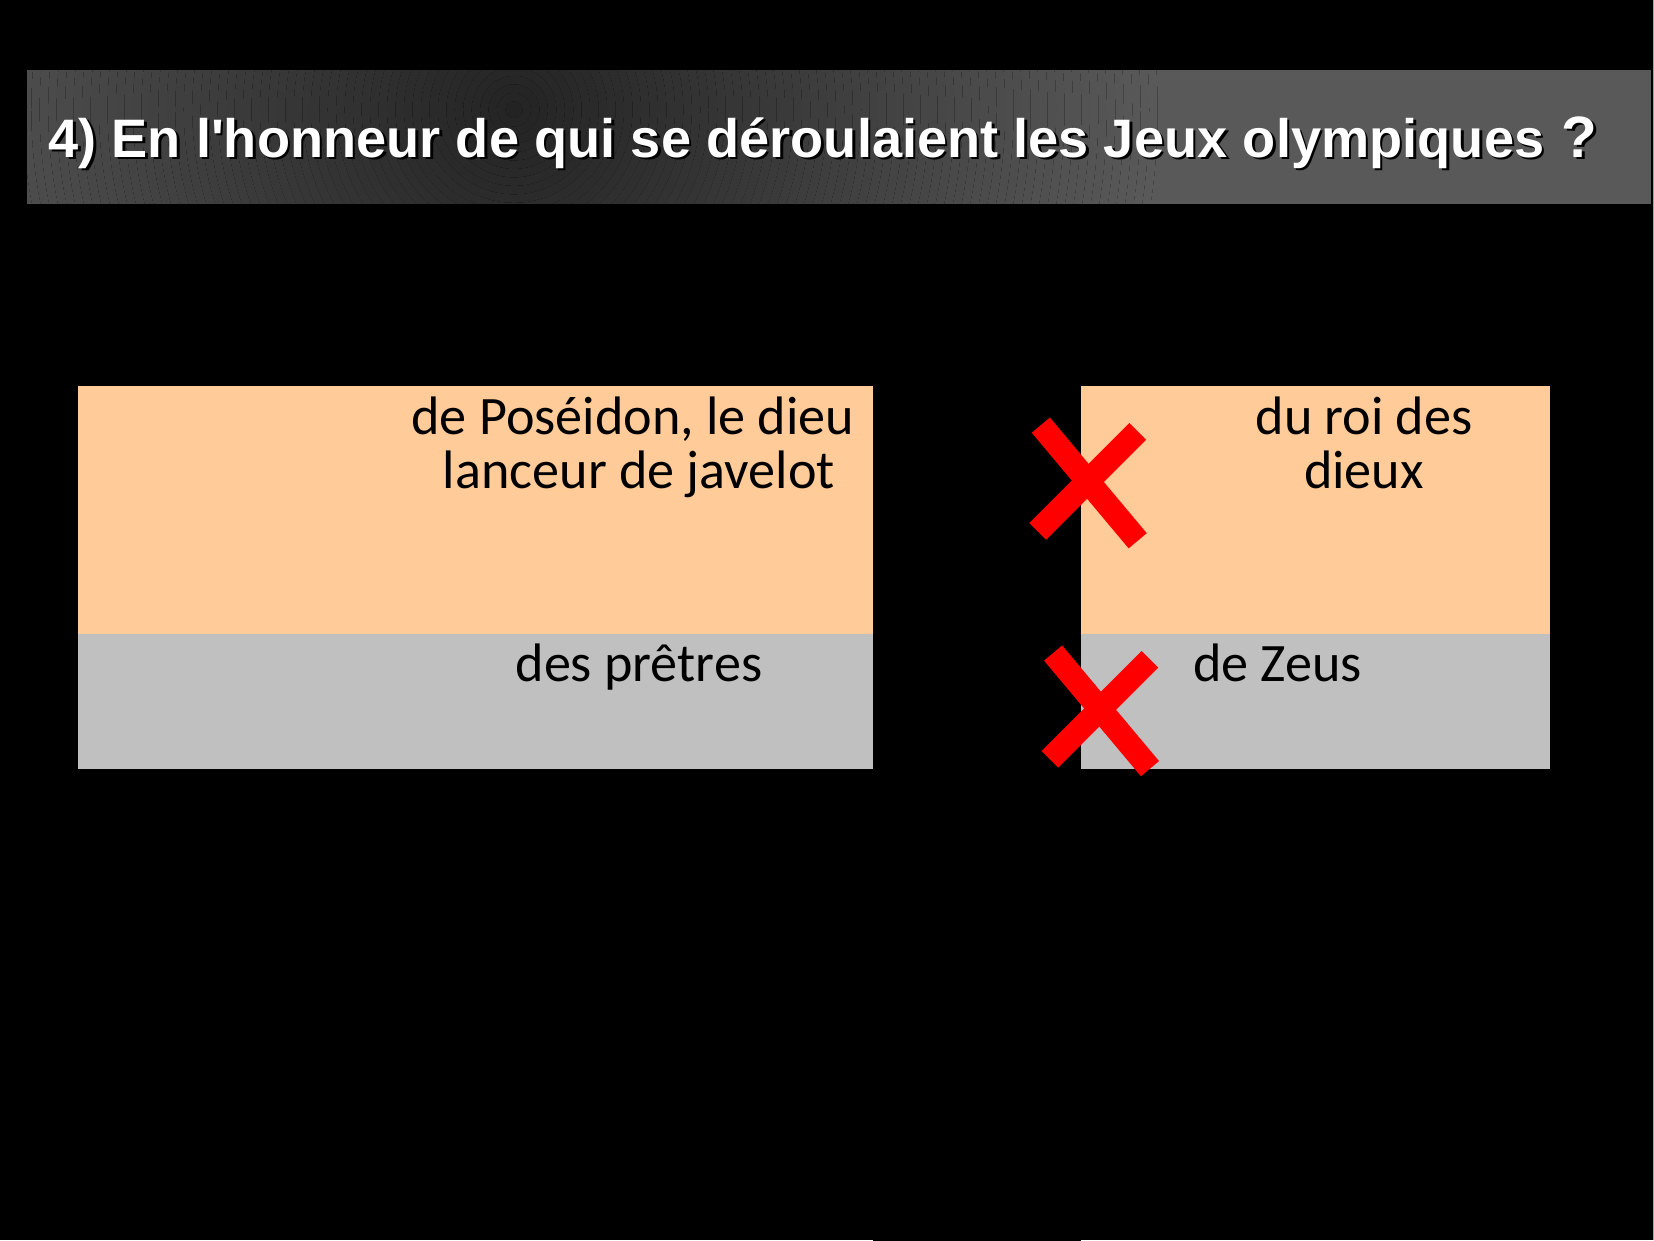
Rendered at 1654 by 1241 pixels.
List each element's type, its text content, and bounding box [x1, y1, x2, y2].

table_header [78, 386, 200, 634]
table_cell [1078, 703, 1083, 713]
table_header [1078, 386, 1178, 634]
table_header de Poséidon, le dieu lanceur de javelot [200, 386, 884, 634]
text_box [884, 371, 1069, 1241]
table_header du roi des dieux [1178, 386, 1550, 634]
table_cell [78, 634, 200, 769]
table_cell de Zeus [1178, 634, 1550, 769]
text_box 4) En l'honneur de qui se déroulaient les Jeux olympiques ? [26, 69, 1652, 205]
table_cell [1078, 634, 1178, 769]
table_header de Poséidon, le dieu lanceur de javelot [1069, 509, 1078, 634]
table_cell des prêtres [200, 634, 884, 769]
table_cell des prêtres [1069, 634, 1078, 663]
table_cell des prêtres [1069, 692, 1078, 722]
table_cell [1078, 728, 1134, 769]
